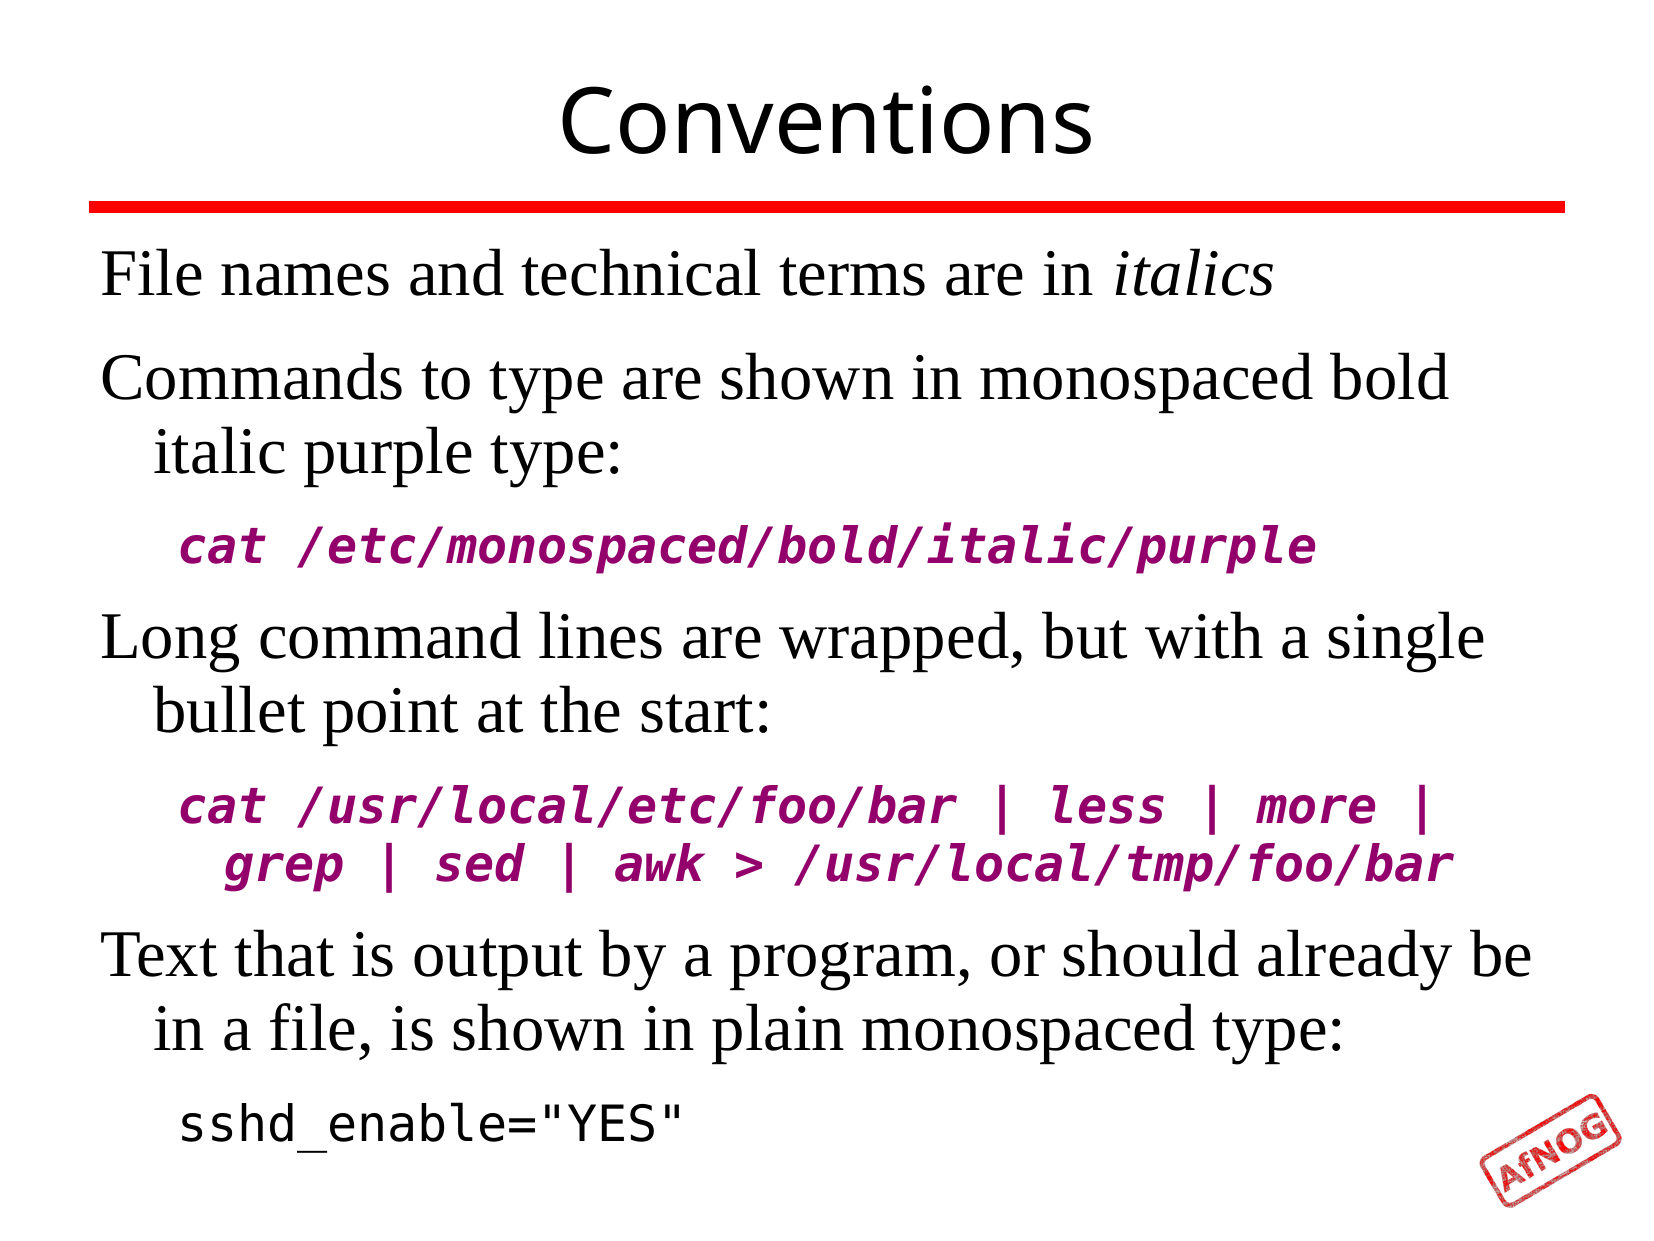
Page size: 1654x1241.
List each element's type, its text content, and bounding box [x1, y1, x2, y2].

title Conventions [88, 29, 1565, 207]
picture [1476, 1090, 1625, 1211]
list File names and technical terms are in italics Commands to type are shown in monospaced bold italic purple type: cat /etc/monospaced/bold/italic/purple Long command lines are wrapped, but with a single bullet point at the start: cat /usr/local/etc/foo/bar | less | more | grep | sed | awk > /usr/local/tmp/foo/bar Text that is output by a program, or should already be in a file, is shown in plain monospaced type: sshd_enable="YES" [82, 236, 1571, 1153]
